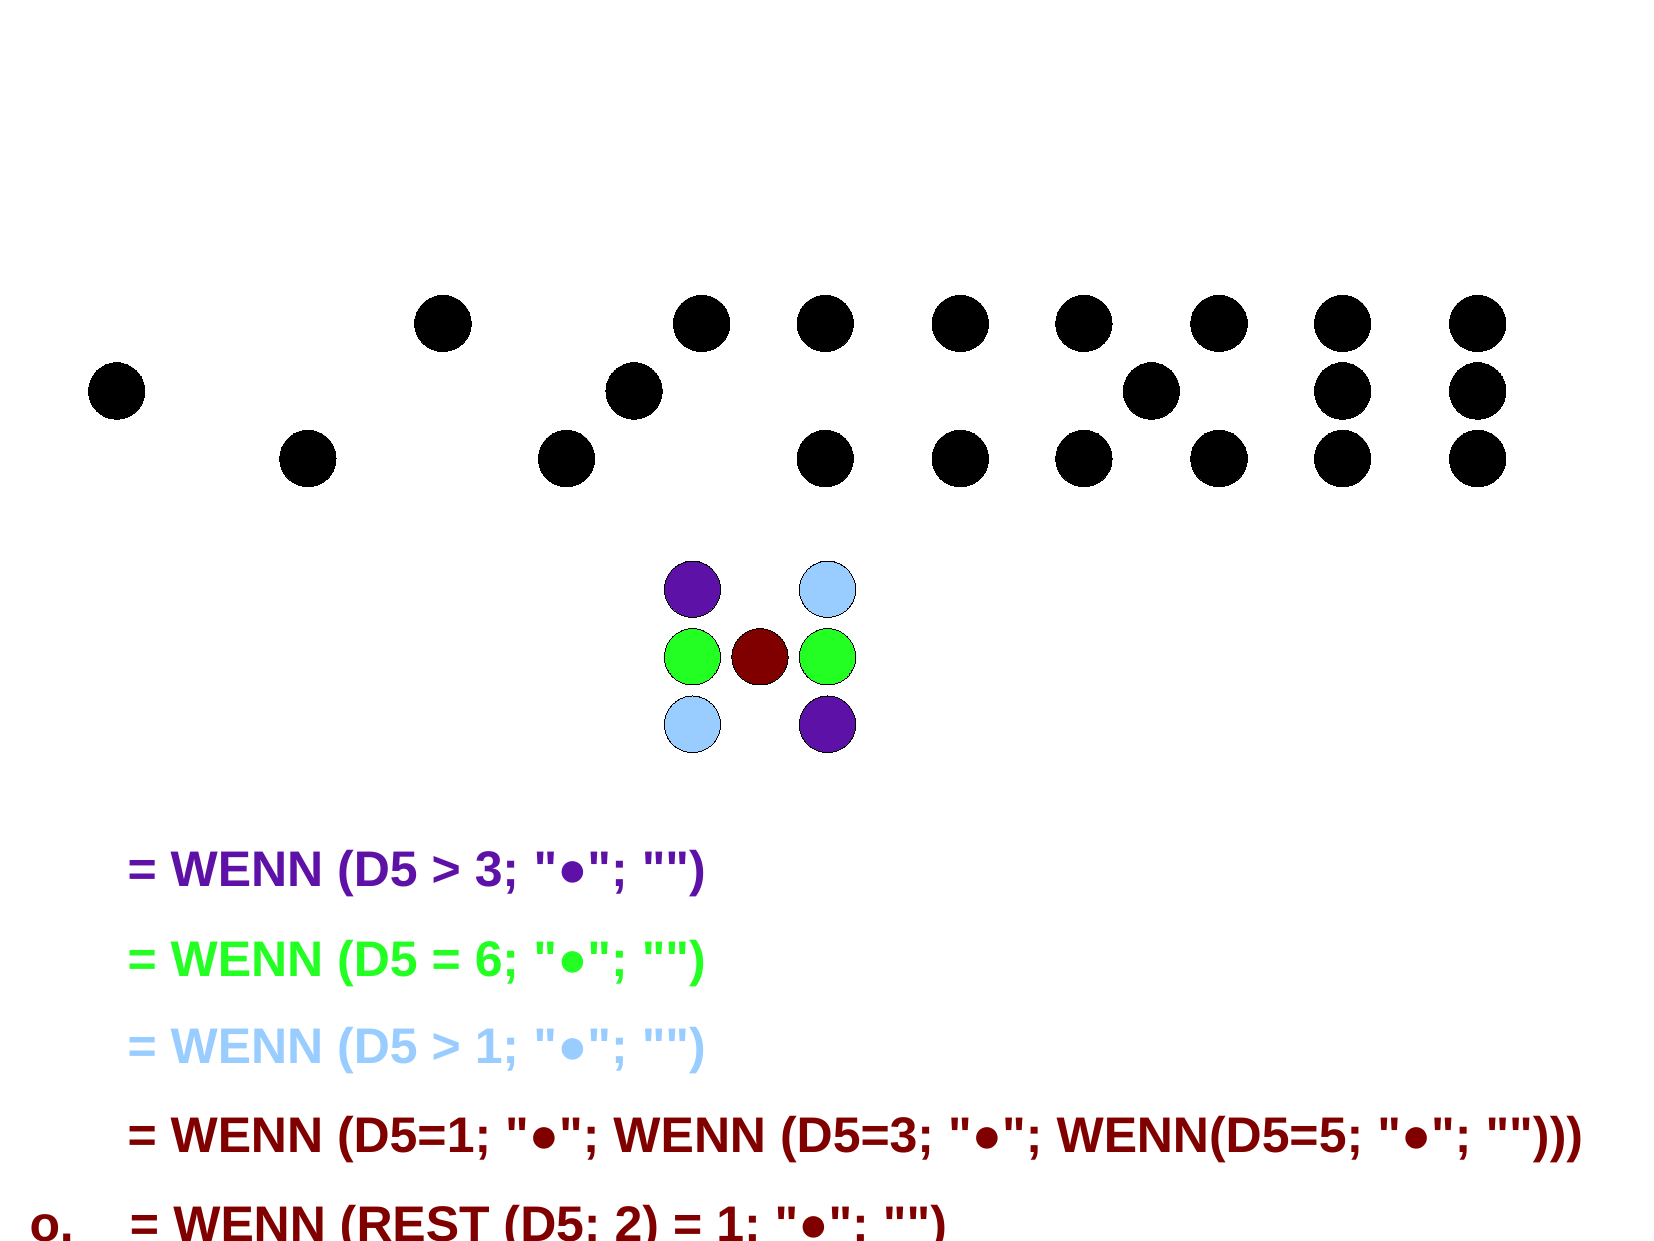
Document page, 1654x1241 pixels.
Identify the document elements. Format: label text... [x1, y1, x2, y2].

text_box [1190, 430, 1248, 487]
text_box [1449, 362, 1506, 420]
text_box [1055, 295, 1113, 352]
text_box [932, 430, 989, 487]
text_box [414, 295, 472, 352]
title o. = WENN (REST (D5; 2) = 1; "●"; "") [29, 1181, 1625, 1239]
text_box [664, 561, 721, 618]
text_box [932, 295, 989, 352]
text_box [799, 561, 856, 618]
title = WENN (D5 = 6; "●"; "") [29, 915, 1625, 975]
title = WENN (D5 > 1; "●"; "") [29, 1003, 1625, 1061]
text_box [1190, 295, 1248, 352]
text_box [799, 628, 856, 685]
text_box [1314, 295, 1371, 352]
text_box [605, 362, 663, 420]
text_box [1449, 430, 1506, 487]
title = WENN (D5 > 3; "●"; "") [29, 826, 1625, 884]
text_box [279, 430, 337, 487]
text_box [673, 295, 730, 352]
text_box [797, 295, 854, 352]
text_box [799, 695, 856, 753]
text_box [1449, 295, 1506, 352]
text_box [538, 430, 595, 487]
text_box [1055, 430, 1113, 487]
text_box [797, 430, 854, 487]
text_box [1314, 430, 1371, 487]
text_box [664, 695, 721, 753]
text_box [1123, 362, 1180, 420]
title = WENN (D5=1; "●"; WENN (D5=3; "●"; WENN(D5=5; "●"; ""))) [29, 1092, 1625, 1150]
text_box [664, 628, 721, 685]
text_box [88, 362, 145, 420]
text_box [731, 628, 789, 685]
text_box [1314, 362, 1371, 420]
